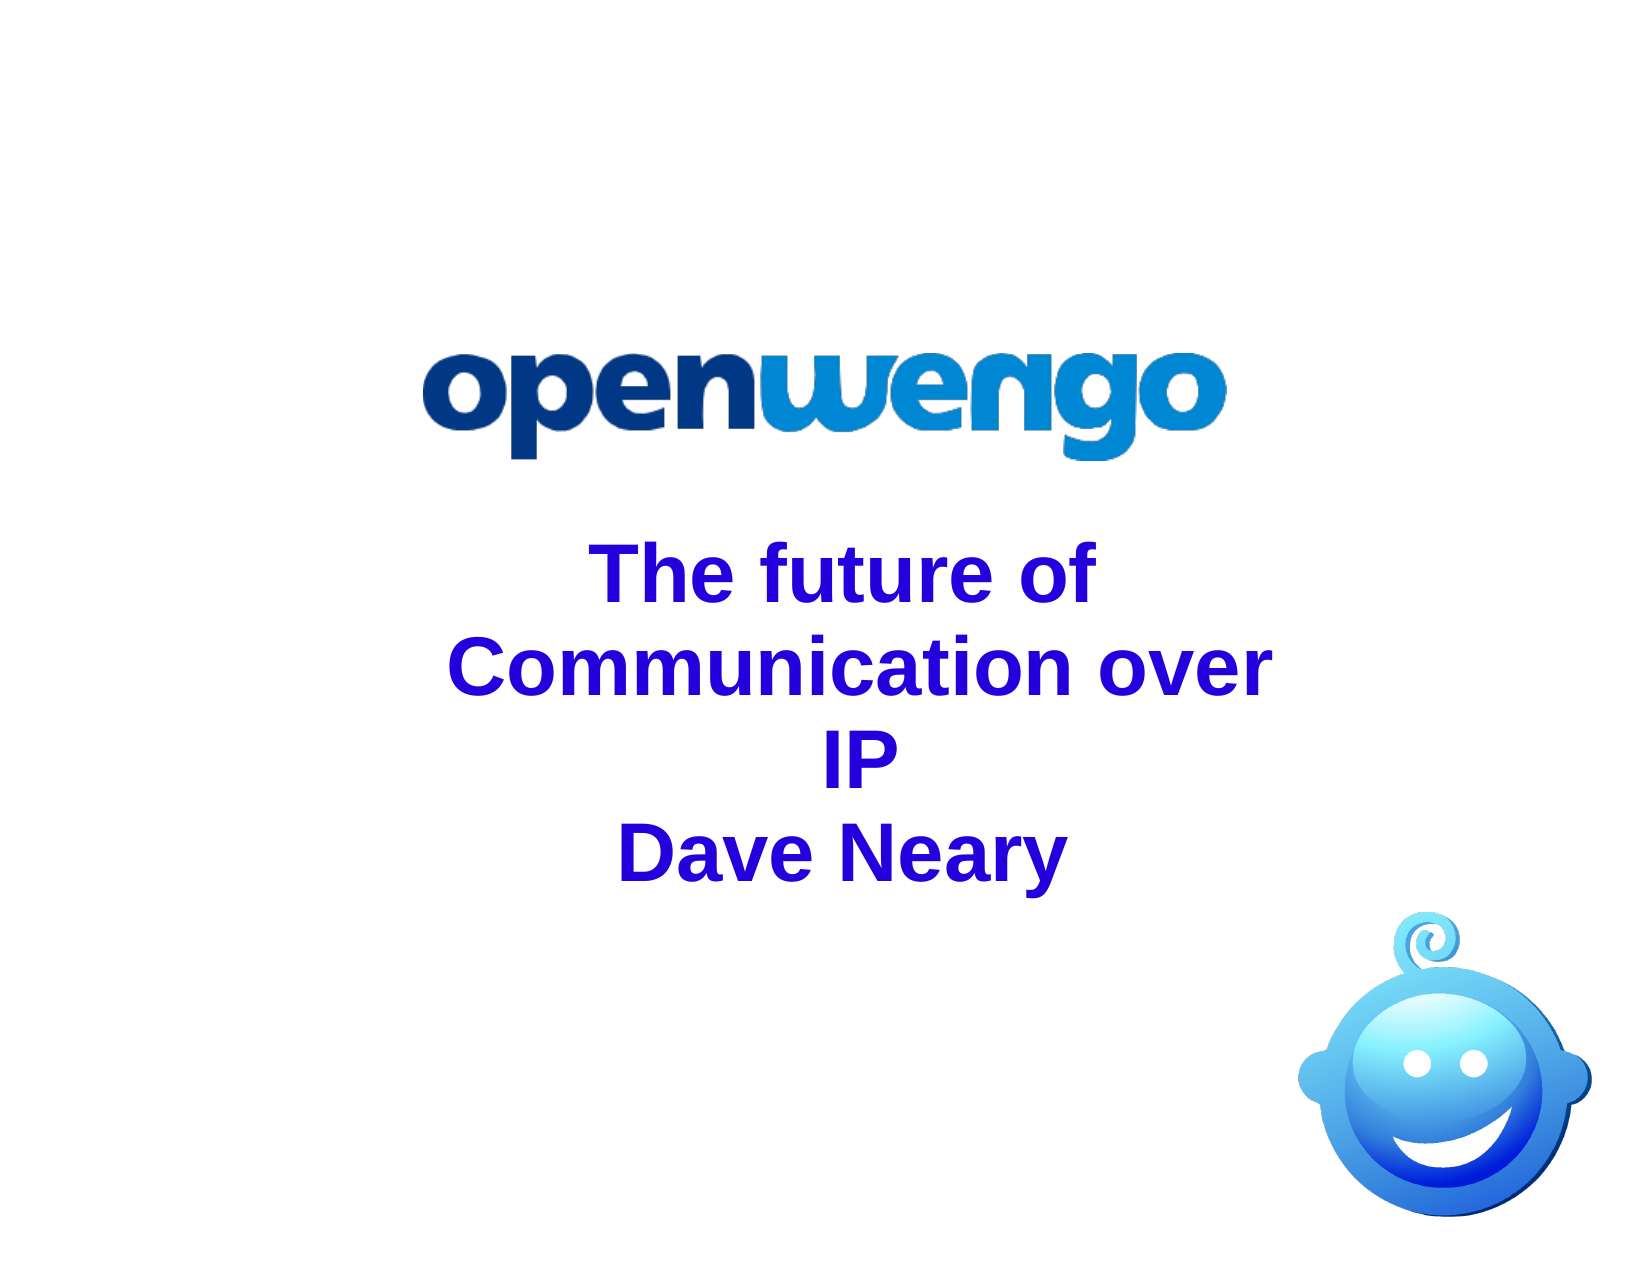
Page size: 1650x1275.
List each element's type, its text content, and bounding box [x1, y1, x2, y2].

picture [1298, 911, 1592, 1217]
picture [423, 353, 1227, 461]
subtitle The future of Communication over IP Dave Neary [354, 471, 1296, 955]
